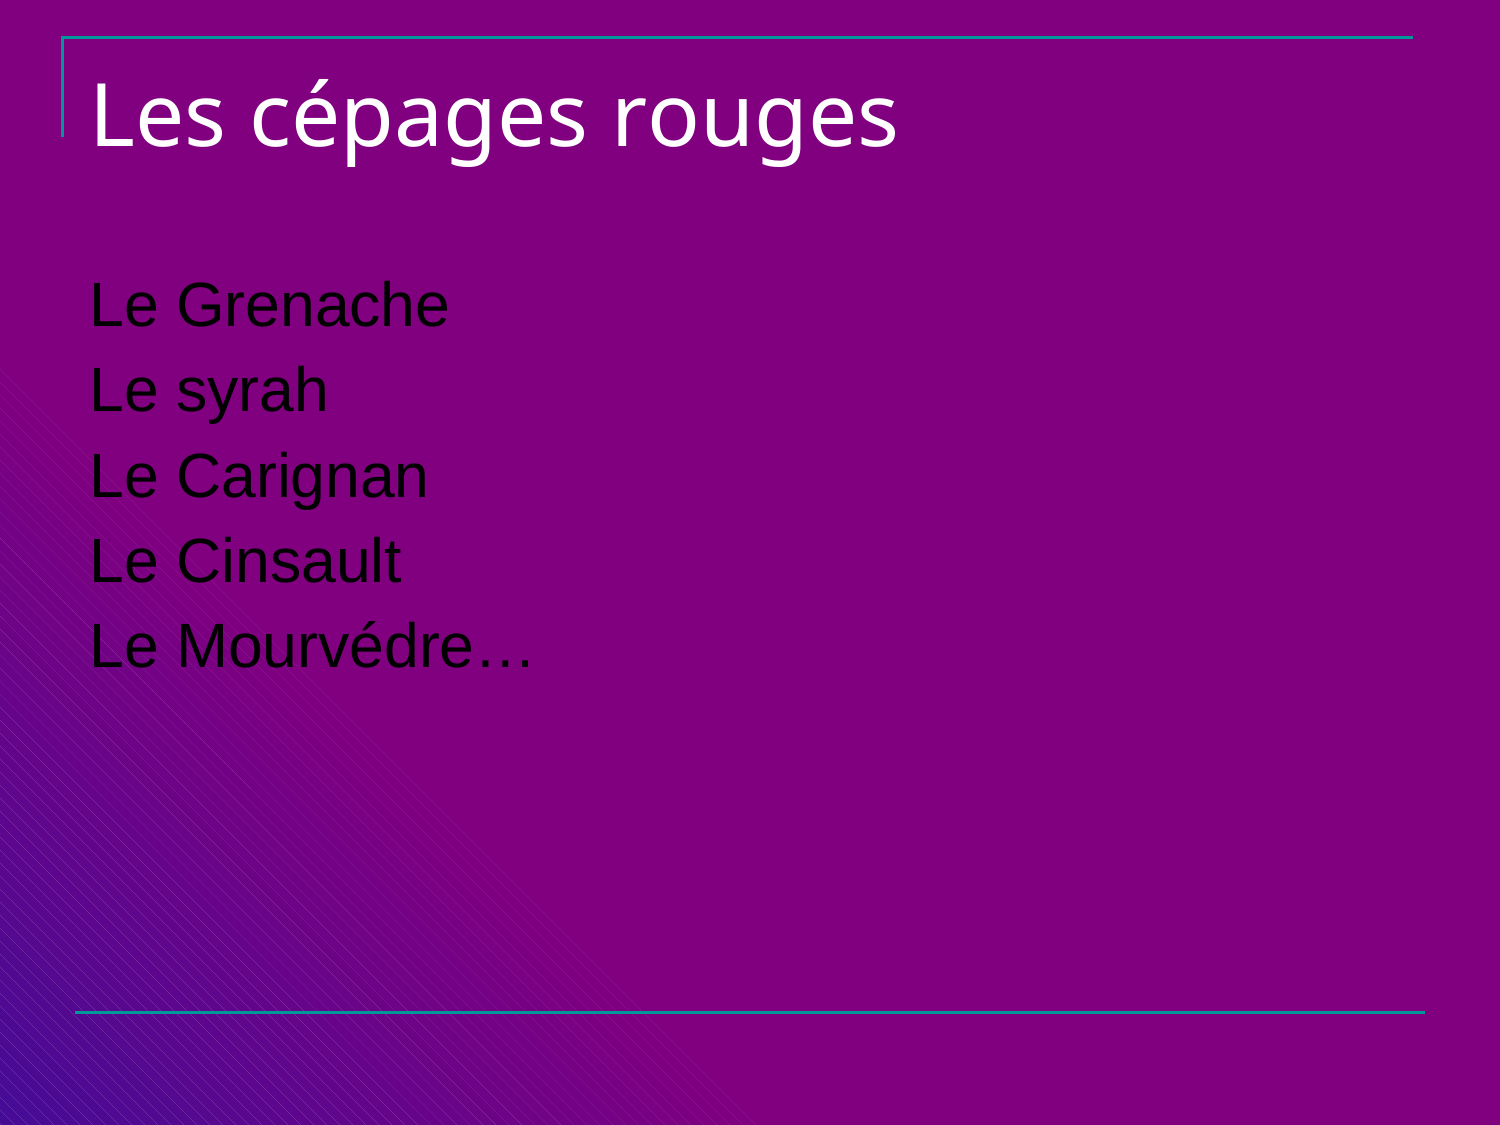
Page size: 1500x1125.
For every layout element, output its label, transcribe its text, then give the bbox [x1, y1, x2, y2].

list Le Grenache Le syrah Le Carignan Le Cinsault Le Mourvédre… [75, 262, 1426, 1006]
title Les cépages rouges [75, 45, 1426, 233]
